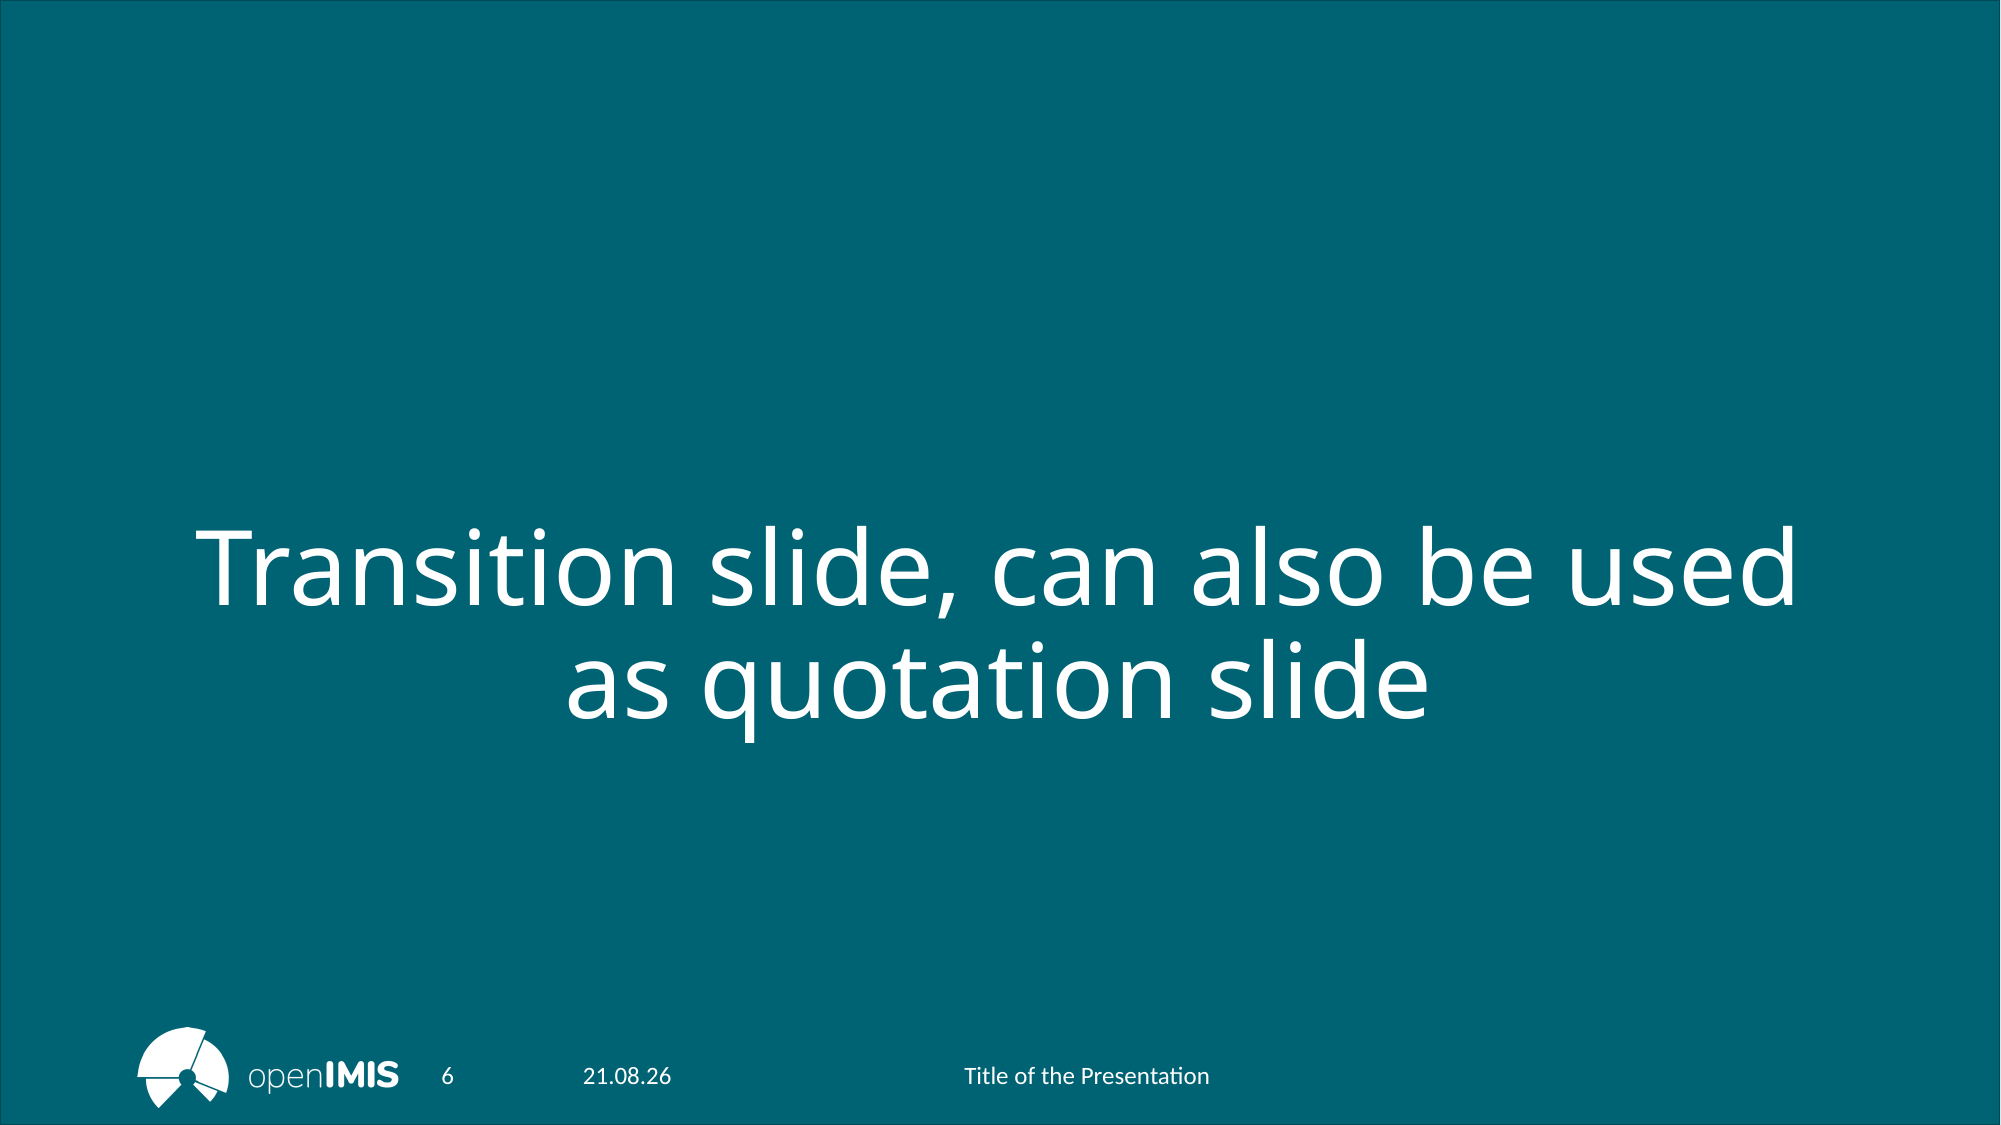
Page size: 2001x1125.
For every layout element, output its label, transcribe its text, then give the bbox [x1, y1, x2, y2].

slide_number 30.11.21 [567, 1044, 937, 1105]
footer Title of the Presentation [949, 1044, 1751, 1105]
title Transition slide, can also be used as quotation slide [136, 280, 1862, 749]
picture [137, 1027, 437, 1108]
slide_number <number> [426, 1044, 555, 1105]
